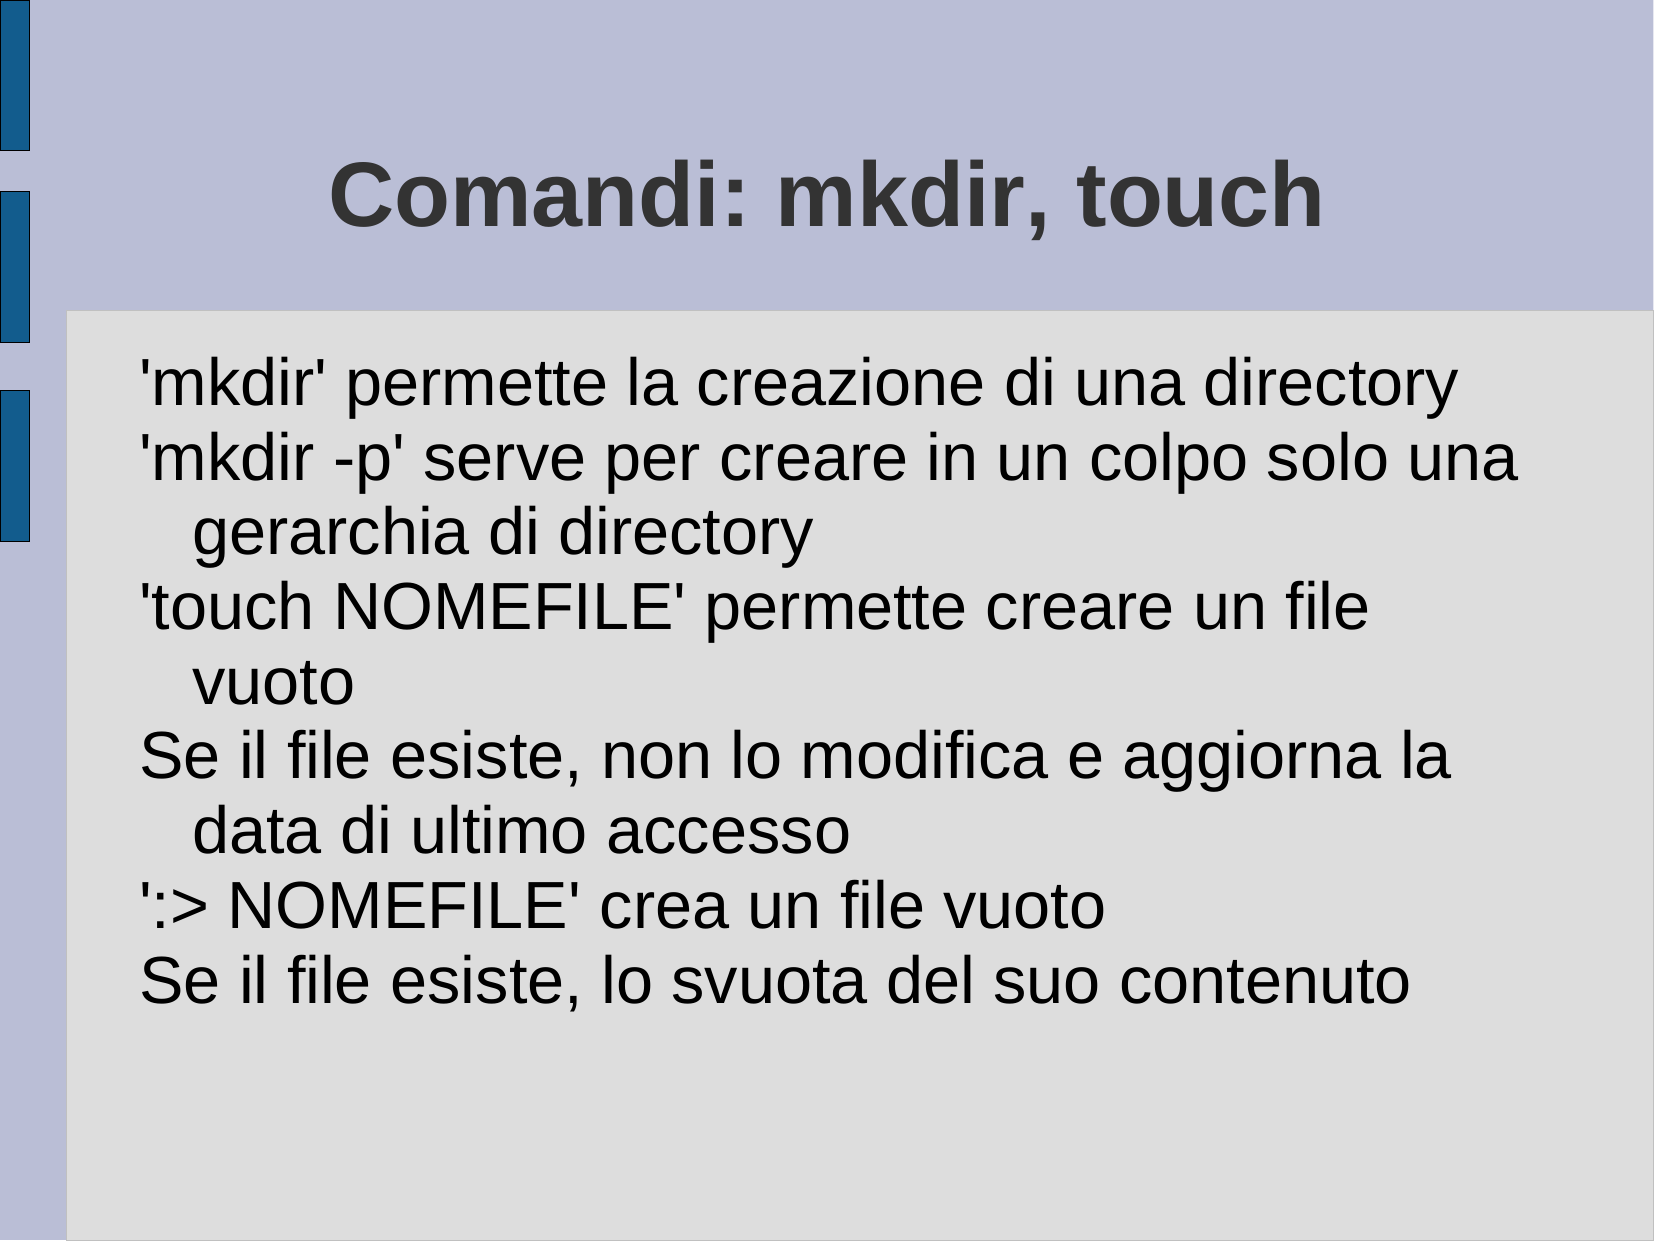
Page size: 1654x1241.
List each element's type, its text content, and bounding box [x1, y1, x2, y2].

list 'mkdir' permette la creazione di una directory 'mkdir -p' serve per creare in un colpo solo una gerarchia di directory 'touch NOMEFILE' permette creare un file vuoto Se il file esiste, non lo modifica e aggiorna la data di ultimo accesso ':> NOMEFILE' crea un file vuoto Se il file esiste, lo svuota del suo contenuto [121, 344, 1534, 1201]
title Comandi: mkdir, touch [121, 91, 1534, 299]
